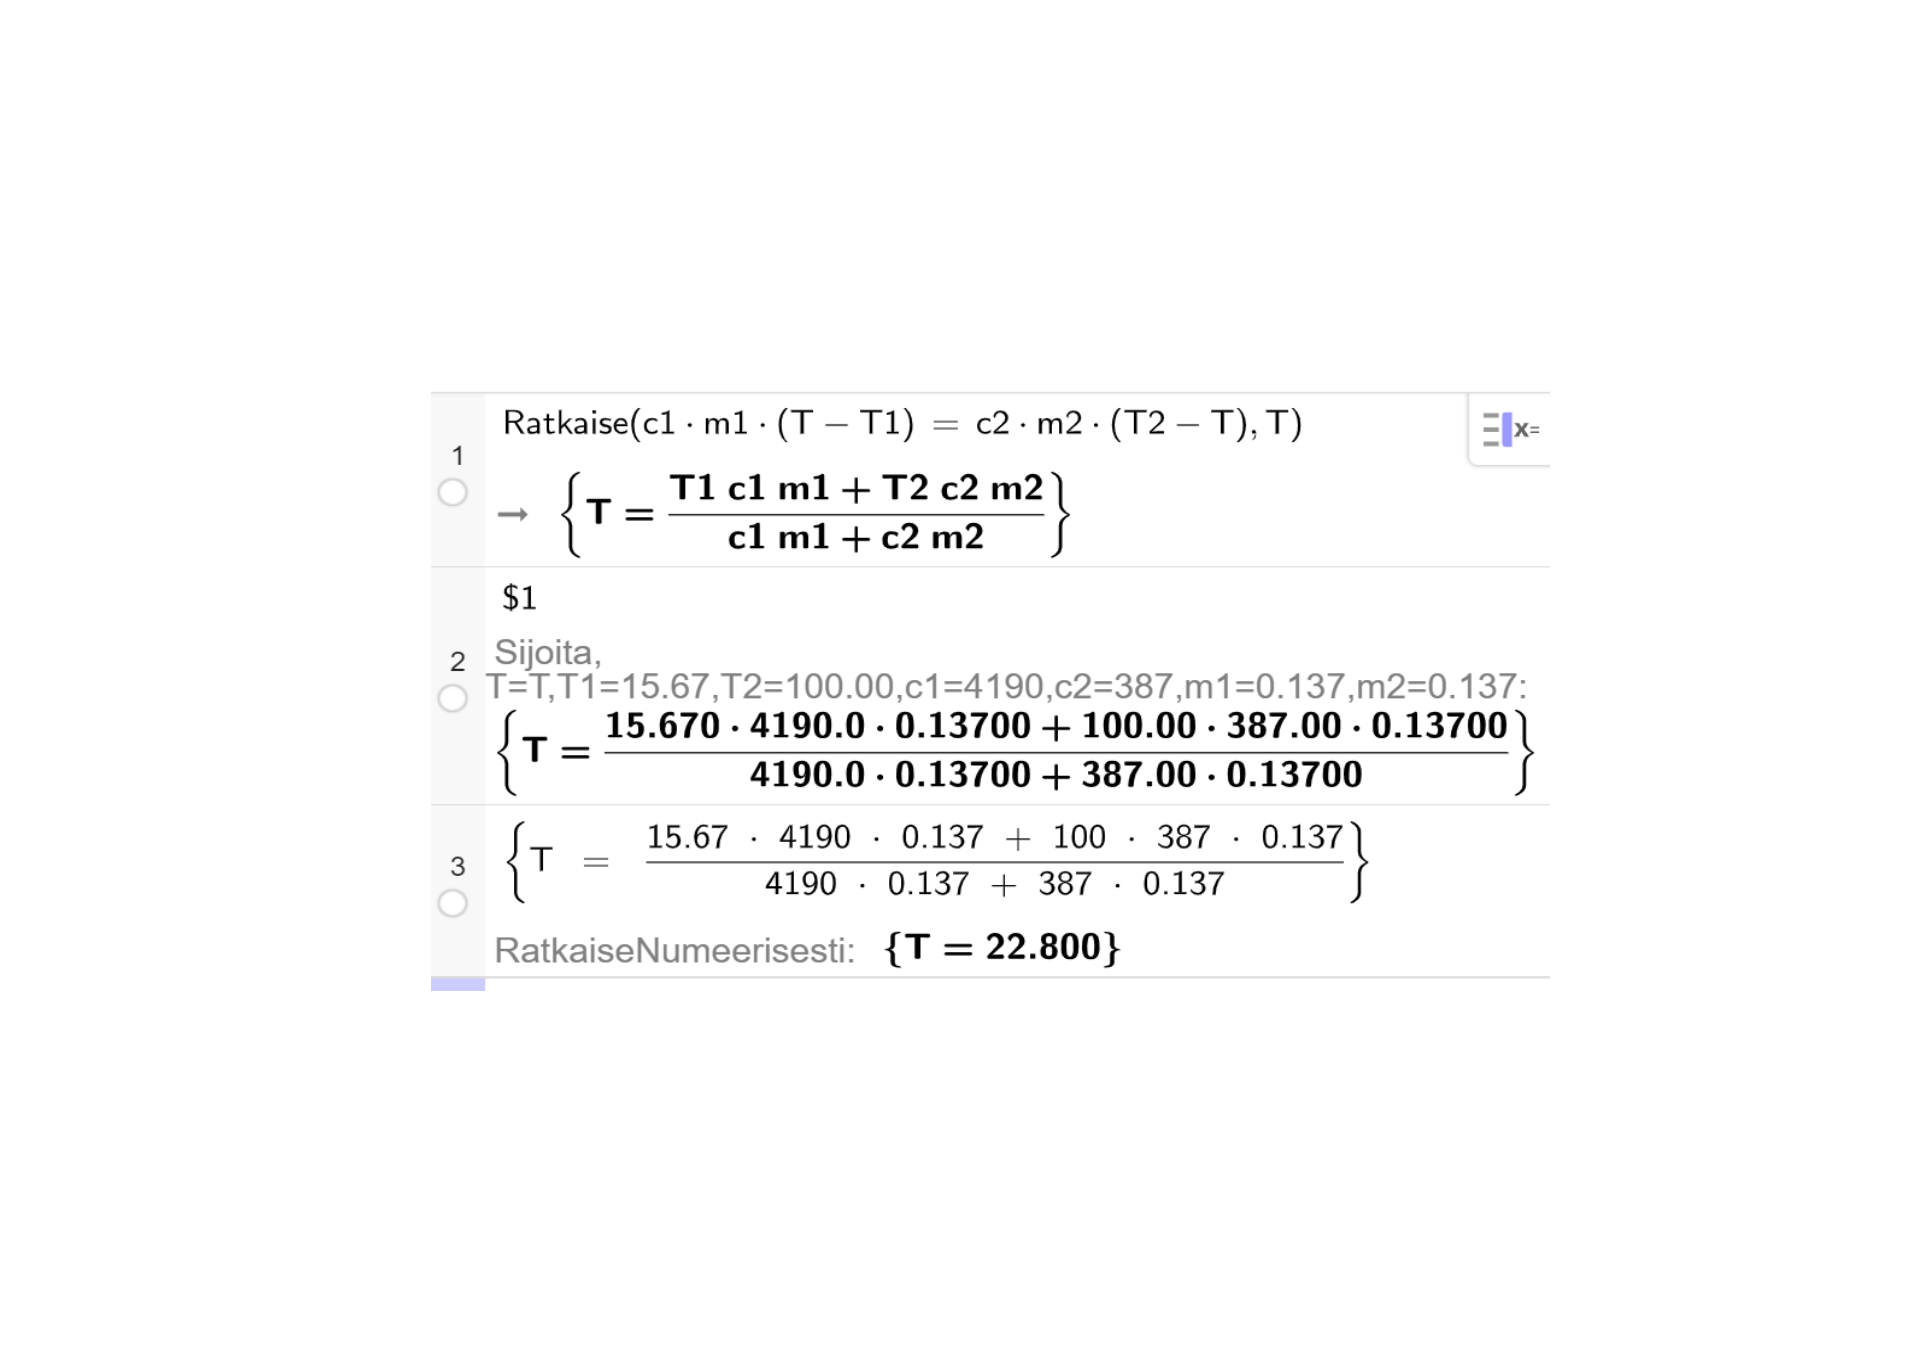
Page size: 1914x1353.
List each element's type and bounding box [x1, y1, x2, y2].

picture [431, 391, 1550, 991]
